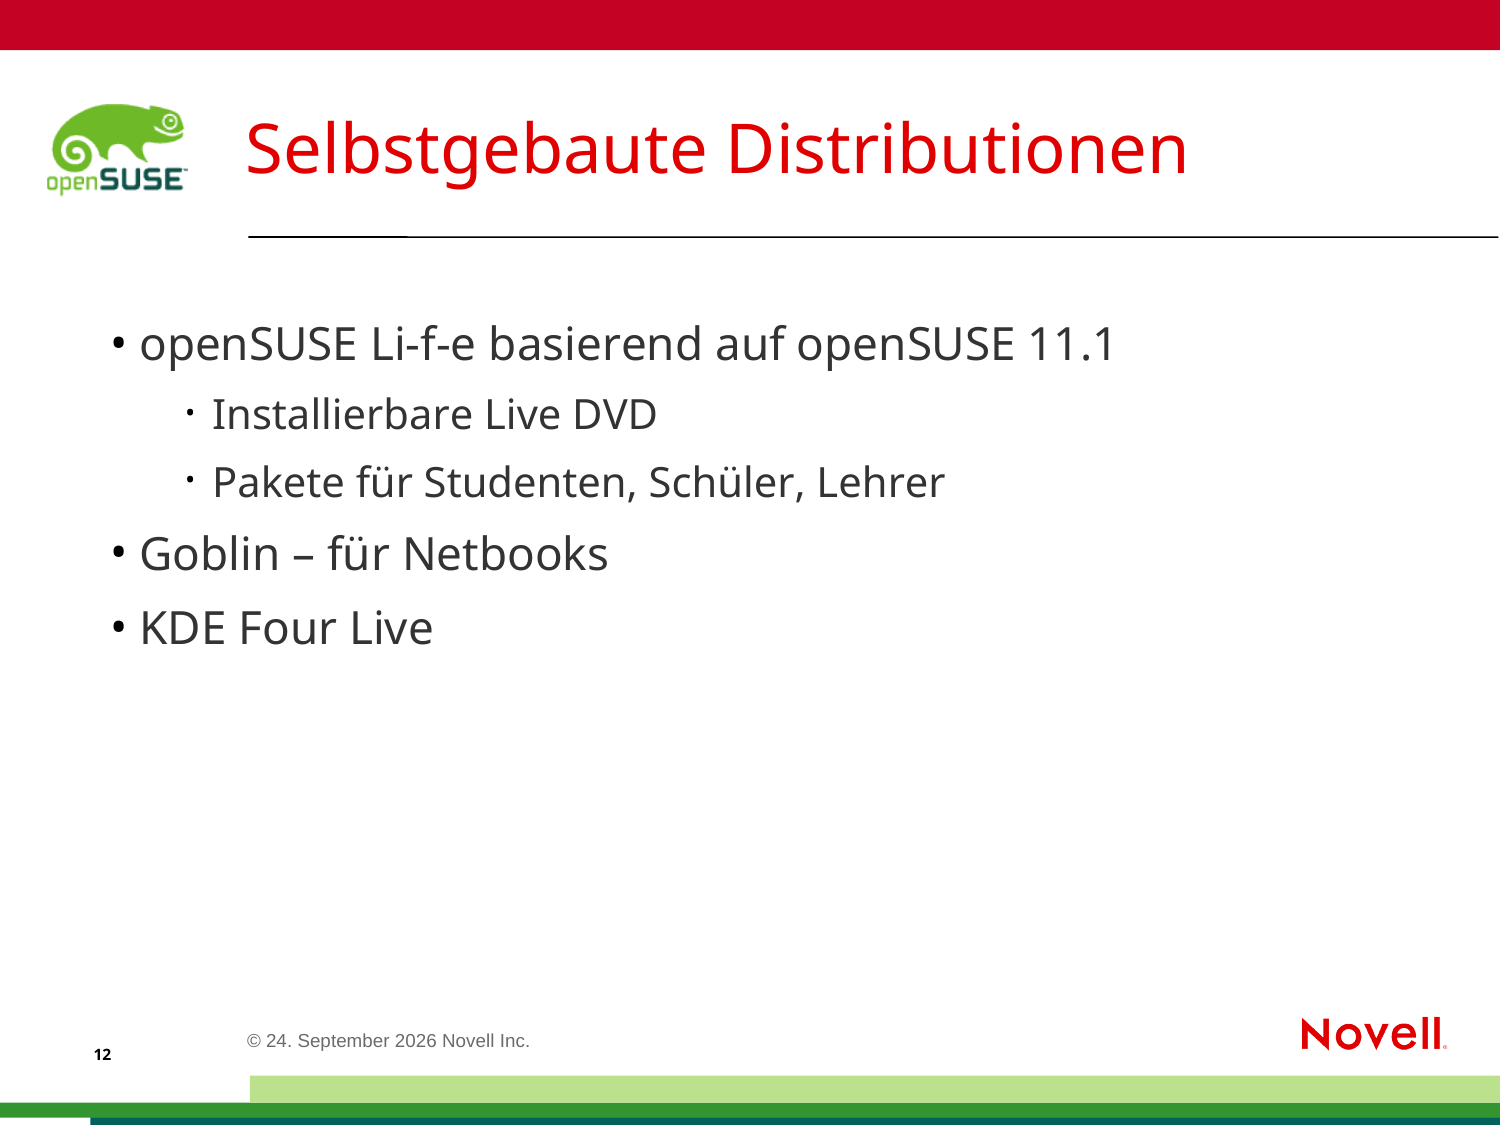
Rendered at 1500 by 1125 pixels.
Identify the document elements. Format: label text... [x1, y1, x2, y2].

title Selbstgebaute Distributionen [245, 68, 1408, 231]
picture [47, 104, 188, 197]
list openSUSE Li-f-e basierend auf openSUSE 11.1 Installierbare Live DVD Pakete für Studenten, Schüler, Lehrer Goblin – für Netbooks KDE Four Live [110, 312, 1391, 1022]
picture [1295, 1011, 1453, 1056]
